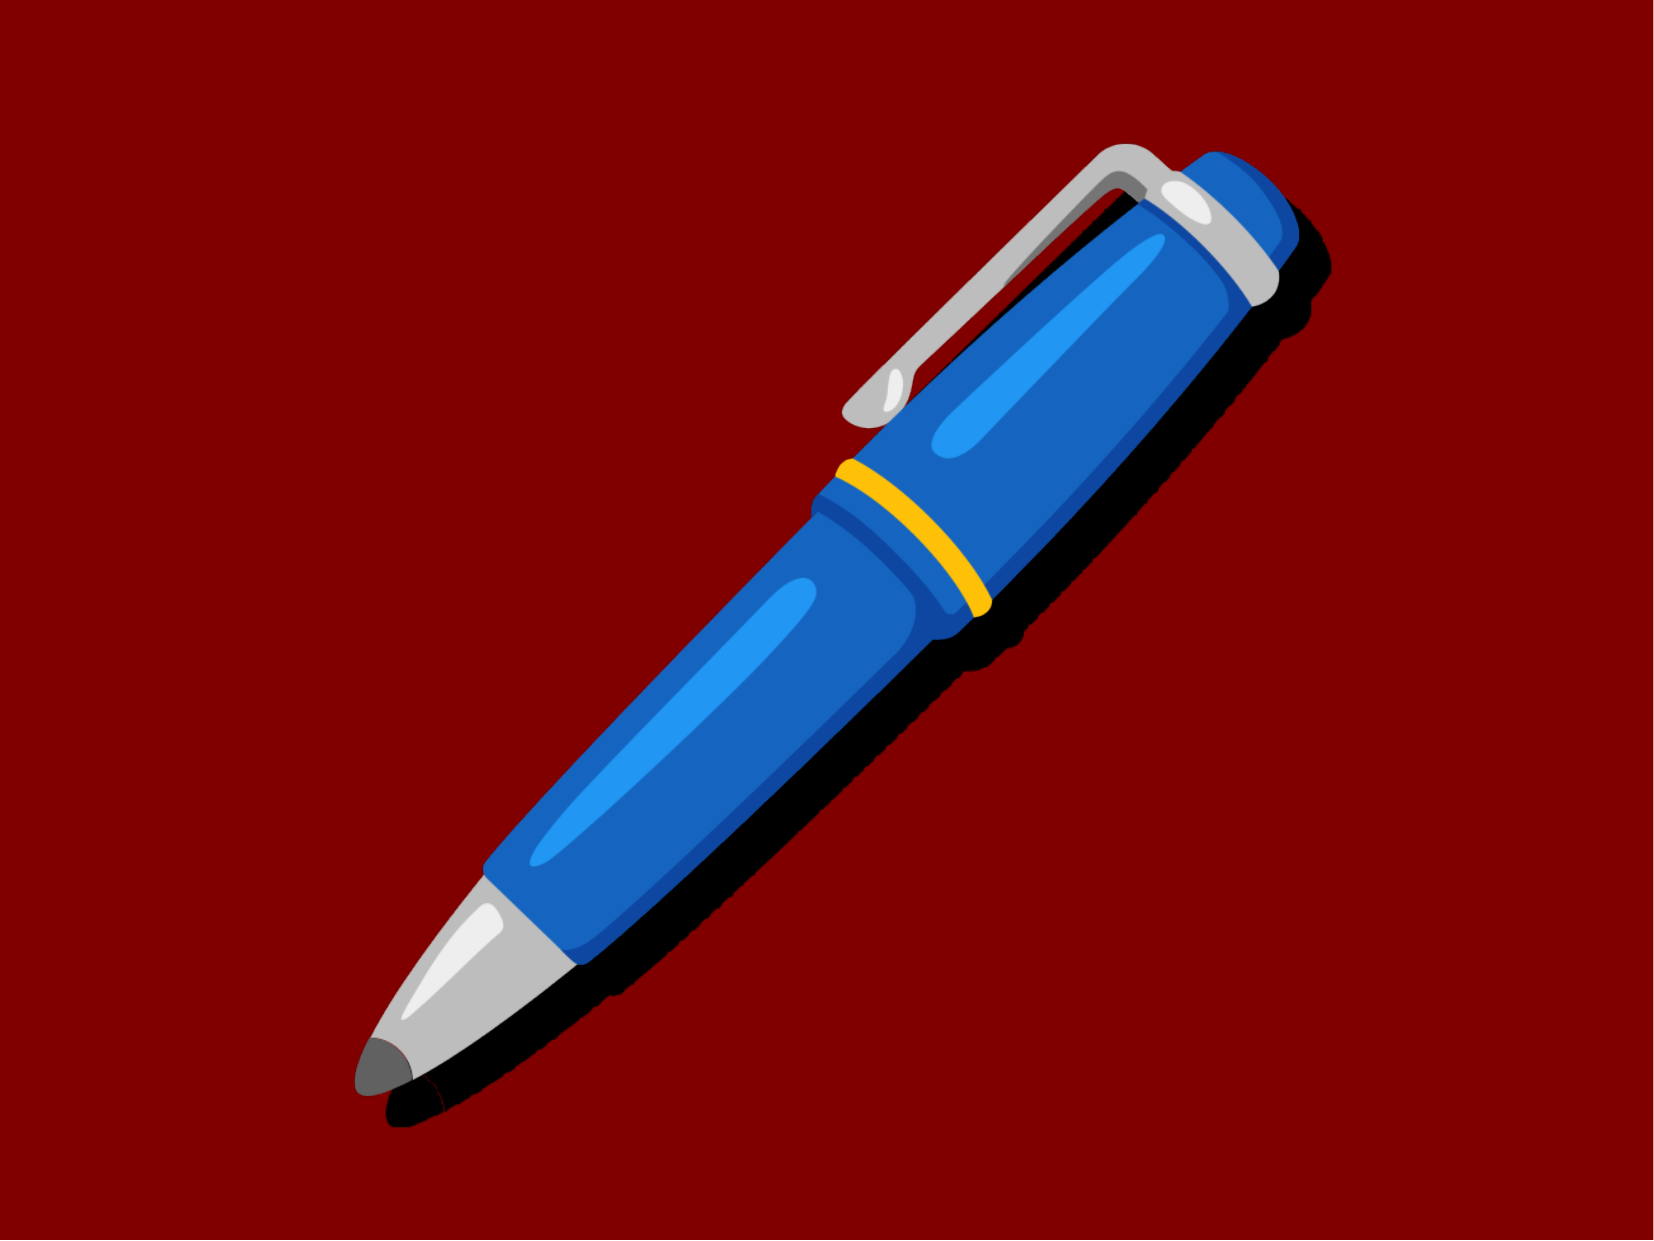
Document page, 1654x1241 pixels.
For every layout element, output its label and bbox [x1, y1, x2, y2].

picture [319, 112, 1335, 1128]
